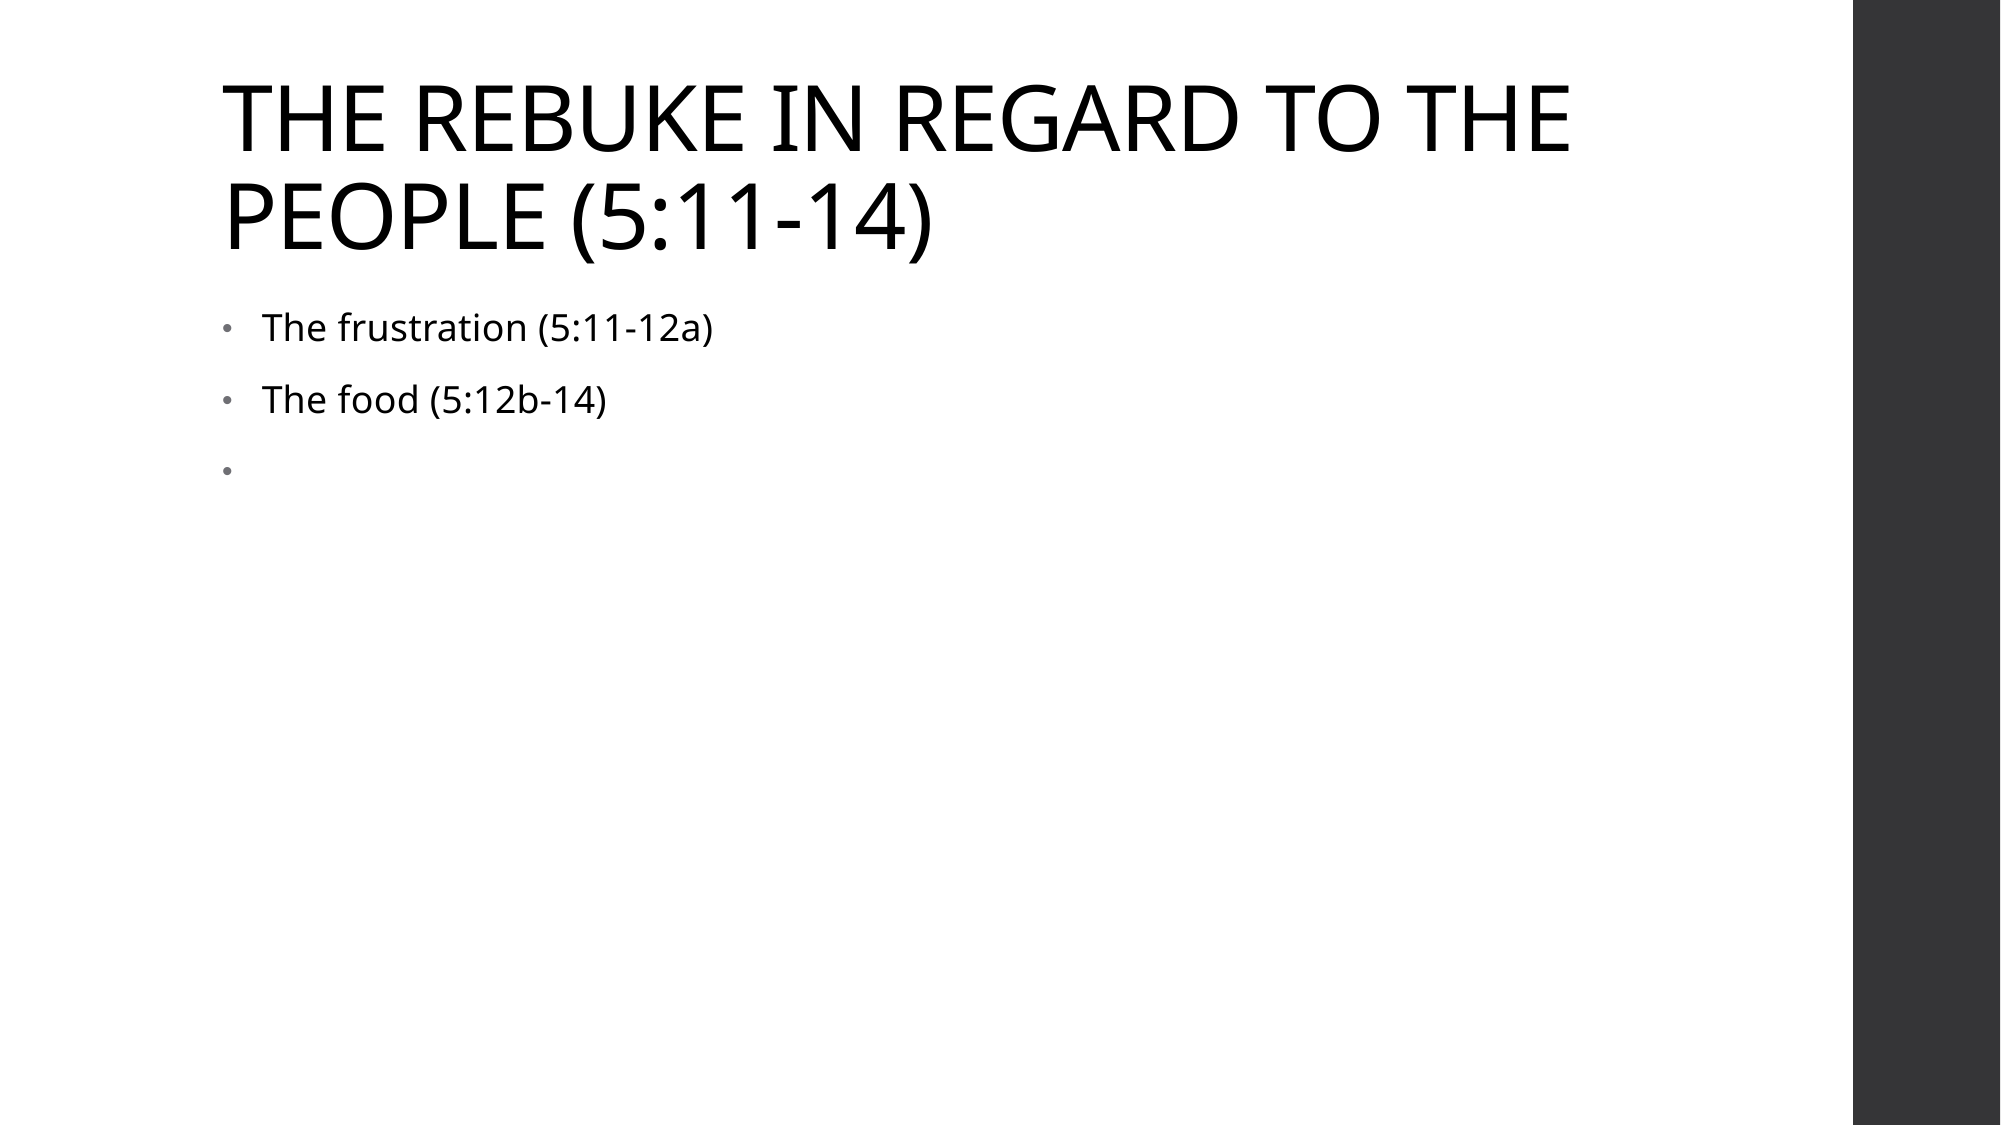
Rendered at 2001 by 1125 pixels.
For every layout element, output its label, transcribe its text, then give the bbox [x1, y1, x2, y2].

list The frustration (5:11-12a) The food (5:12b-14) [206, 299, 1617, 1014]
title THE REBUKE IN REGARD TO THE PEOPLE (5:11-14) [206, 60, 1797, 278]
